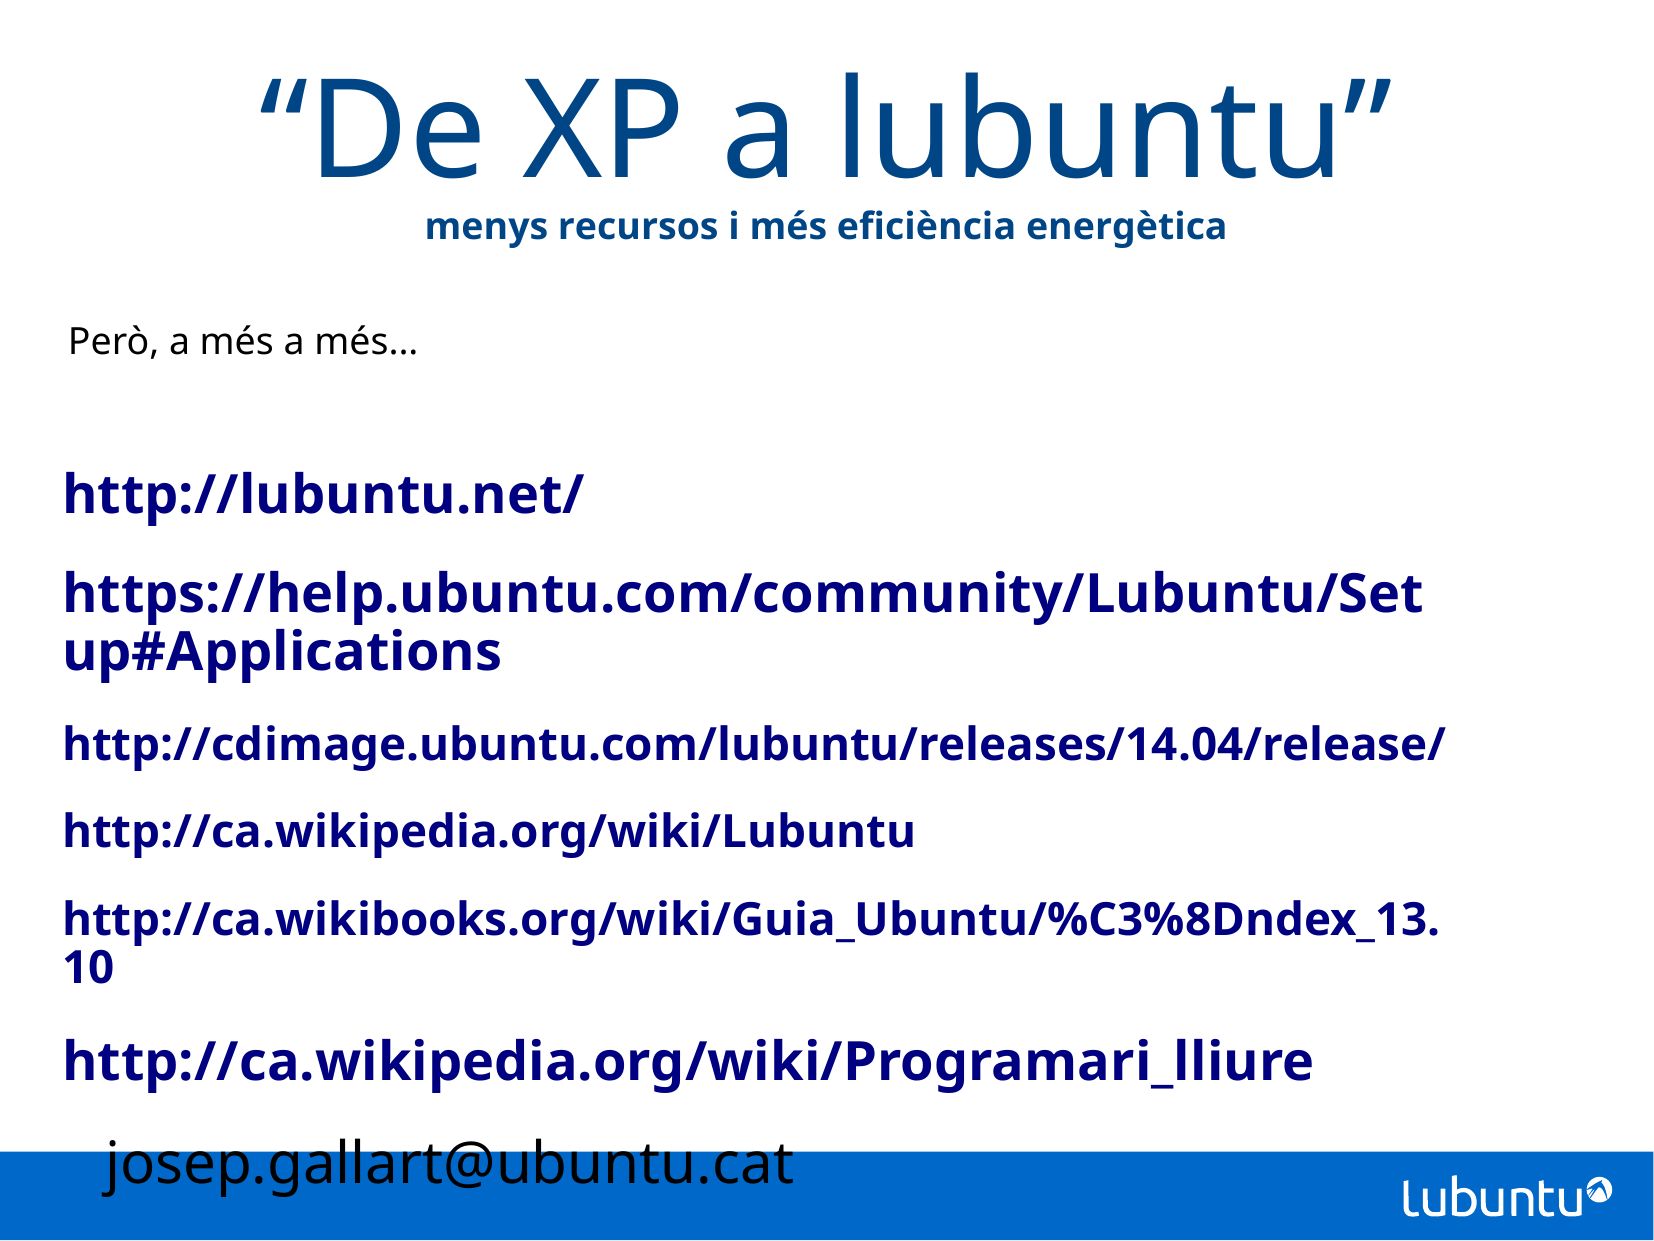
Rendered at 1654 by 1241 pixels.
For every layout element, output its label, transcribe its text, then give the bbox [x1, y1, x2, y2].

text_box Però, a més a més... [0, 307, 522, 379]
text_box http://lubuntu.net/ https://help.ubuntu.com/community/Lubuntu/Setup#Applications http://cdimage.ubuntu.com/lubuntu/releases/14.04/release/ http://ca.wikipedia.org/wiki/Lubuntu http://ca.wikibooks.org/wiki/Guia_Ubuntu/%C3%8Dndex_13.10 http://ca.wikipedia.org/wiki/Programari_lliure josep.gallart@ubuntu.cat [47, 349, 1465, 1241]
title “De XP a lubuntu” menys recursos i més eficiència energètica [82, 41, 1571, 265]
